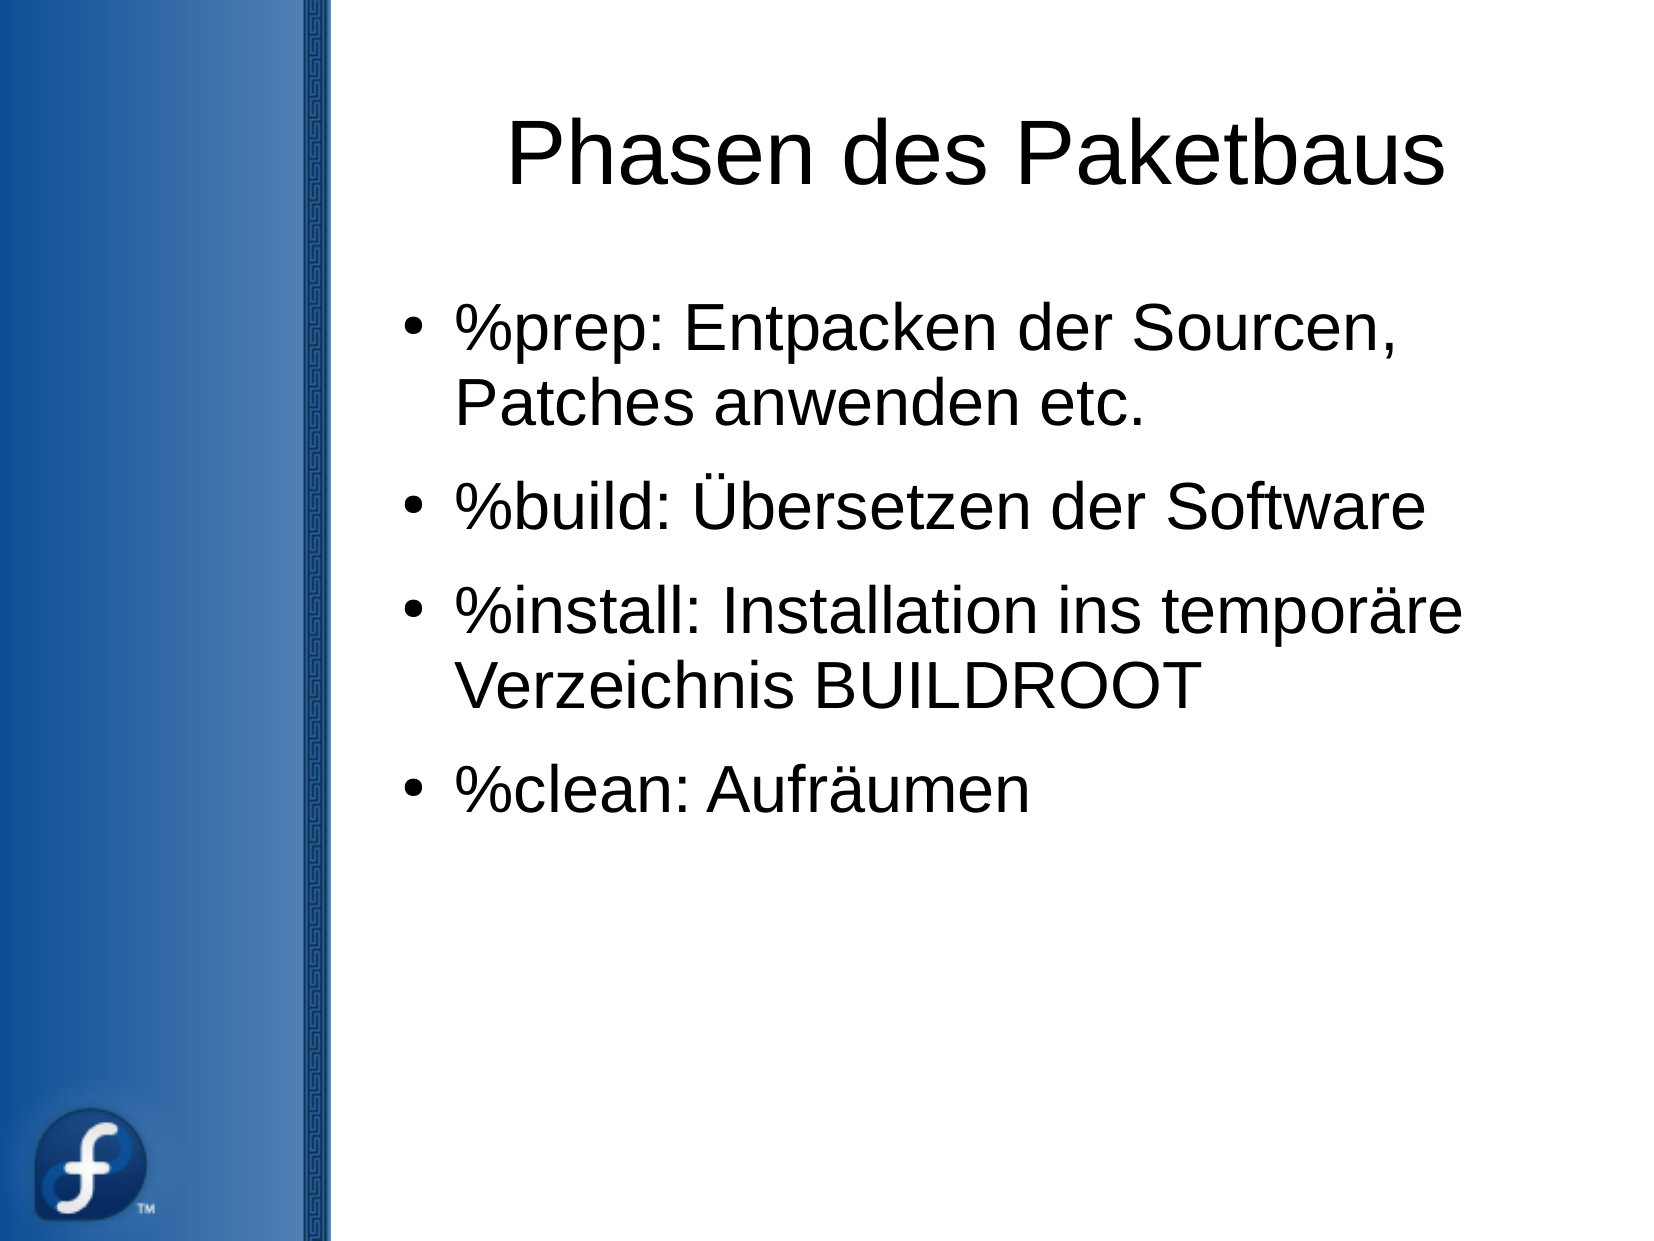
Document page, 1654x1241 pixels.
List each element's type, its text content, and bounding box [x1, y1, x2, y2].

title Phasen des Paketbaus [383, 56, 1571, 250]
picture [0, 0, 331, 1241]
list %prep: Entpacken der Sourcen, Patches anwenden etc. %build: Übersetzen der Software %install: Installation ins temporäre Verzeichnis BUILDROOT %clean: Aufräumen [383, 290, 1571, 1094]
